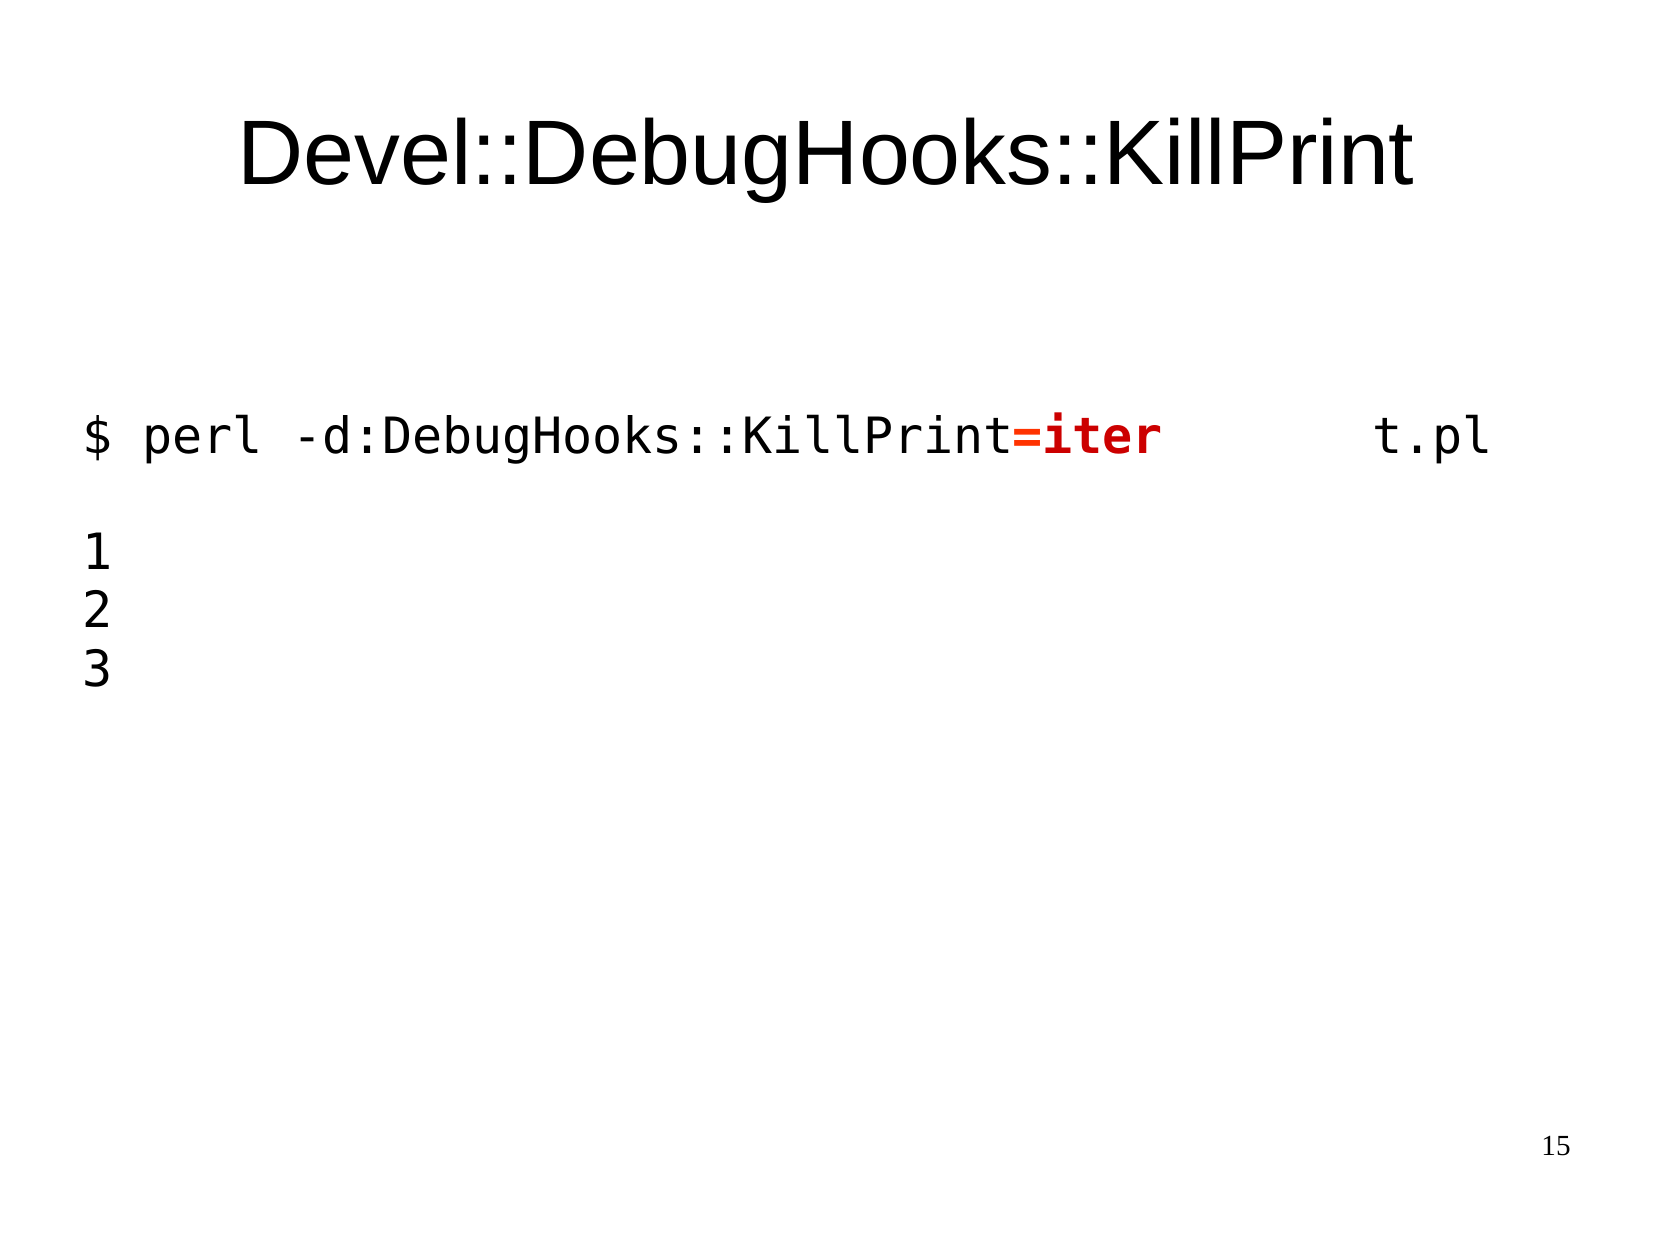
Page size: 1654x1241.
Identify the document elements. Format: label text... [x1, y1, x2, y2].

title Devel::DebugHooks::KillPrint [82, 49, 1571, 257]
subtitle $ perl -d:DebugHooks::KillPrint=iter t.pl 1 2 3 [82, 290, 1571, 1158]
